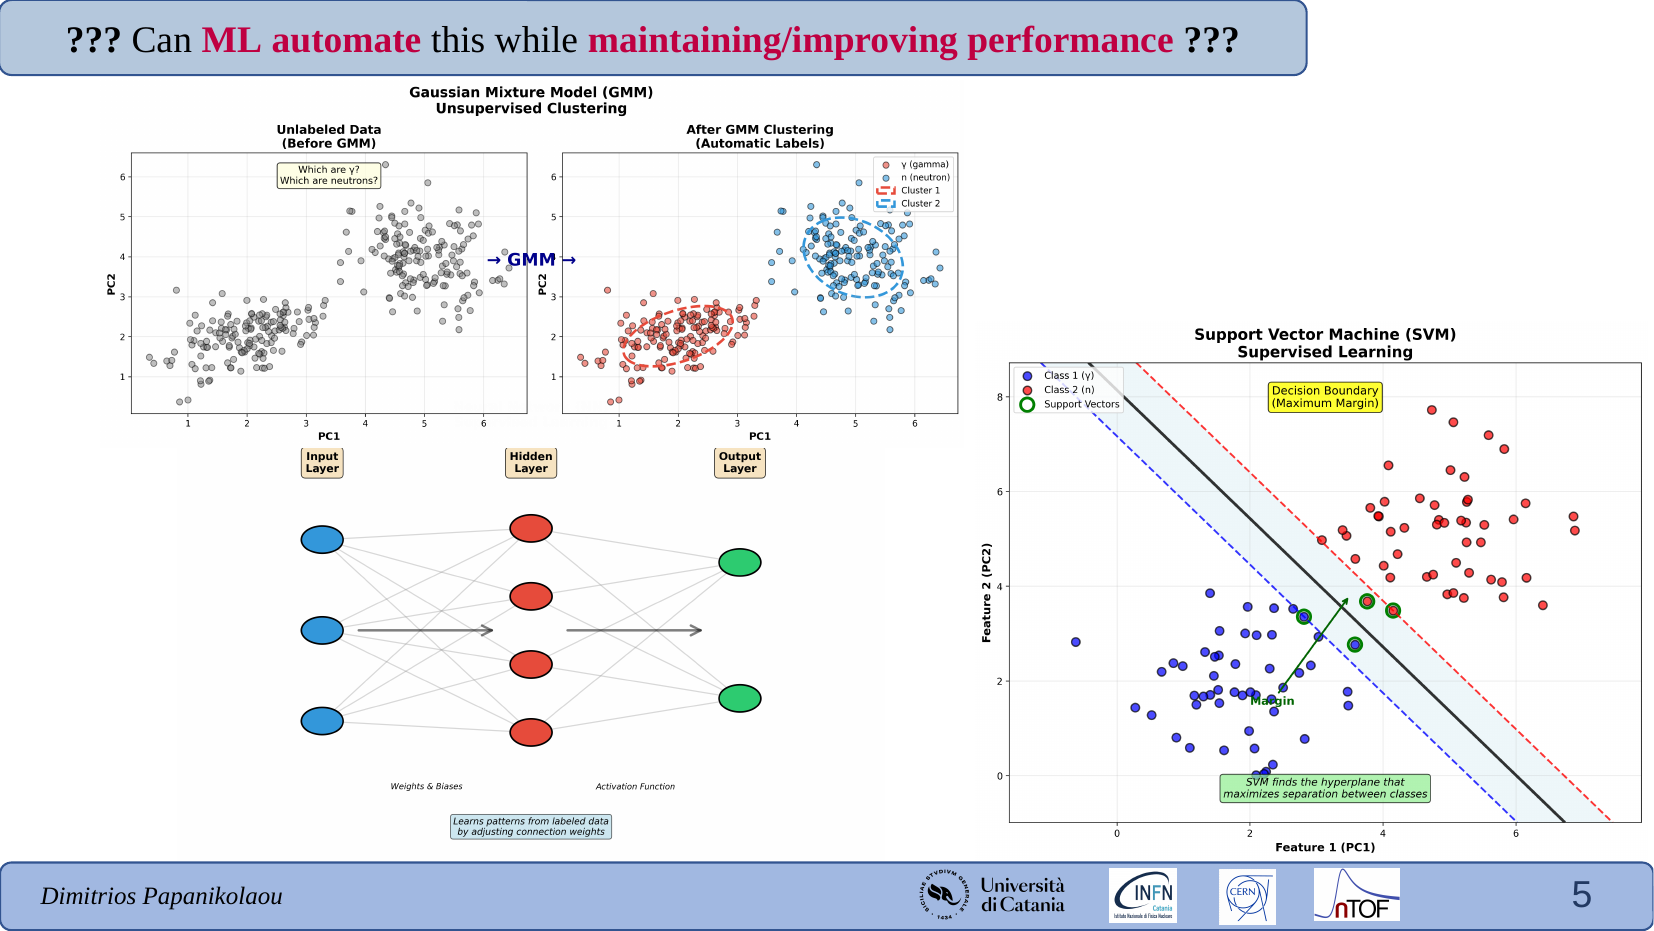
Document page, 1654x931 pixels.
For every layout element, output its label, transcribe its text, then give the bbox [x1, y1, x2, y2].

picture [898, 321, 1648, 931]
picture [1109, 868, 1177, 923]
text_box ??? Can ML automate this while maintaining/improving performance ??? [0, 0, 1307, 76]
text_box [0, 862, 898, 931]
picture [1314, 868, 1400, 921]
picture [100, 80, 964, 862]
picture [1219, 869, 1276, 925]
text_box Dimitrios Papanikolaou [11, 874, 312, 917]
text_box [1086, 862, 1654, 931]
